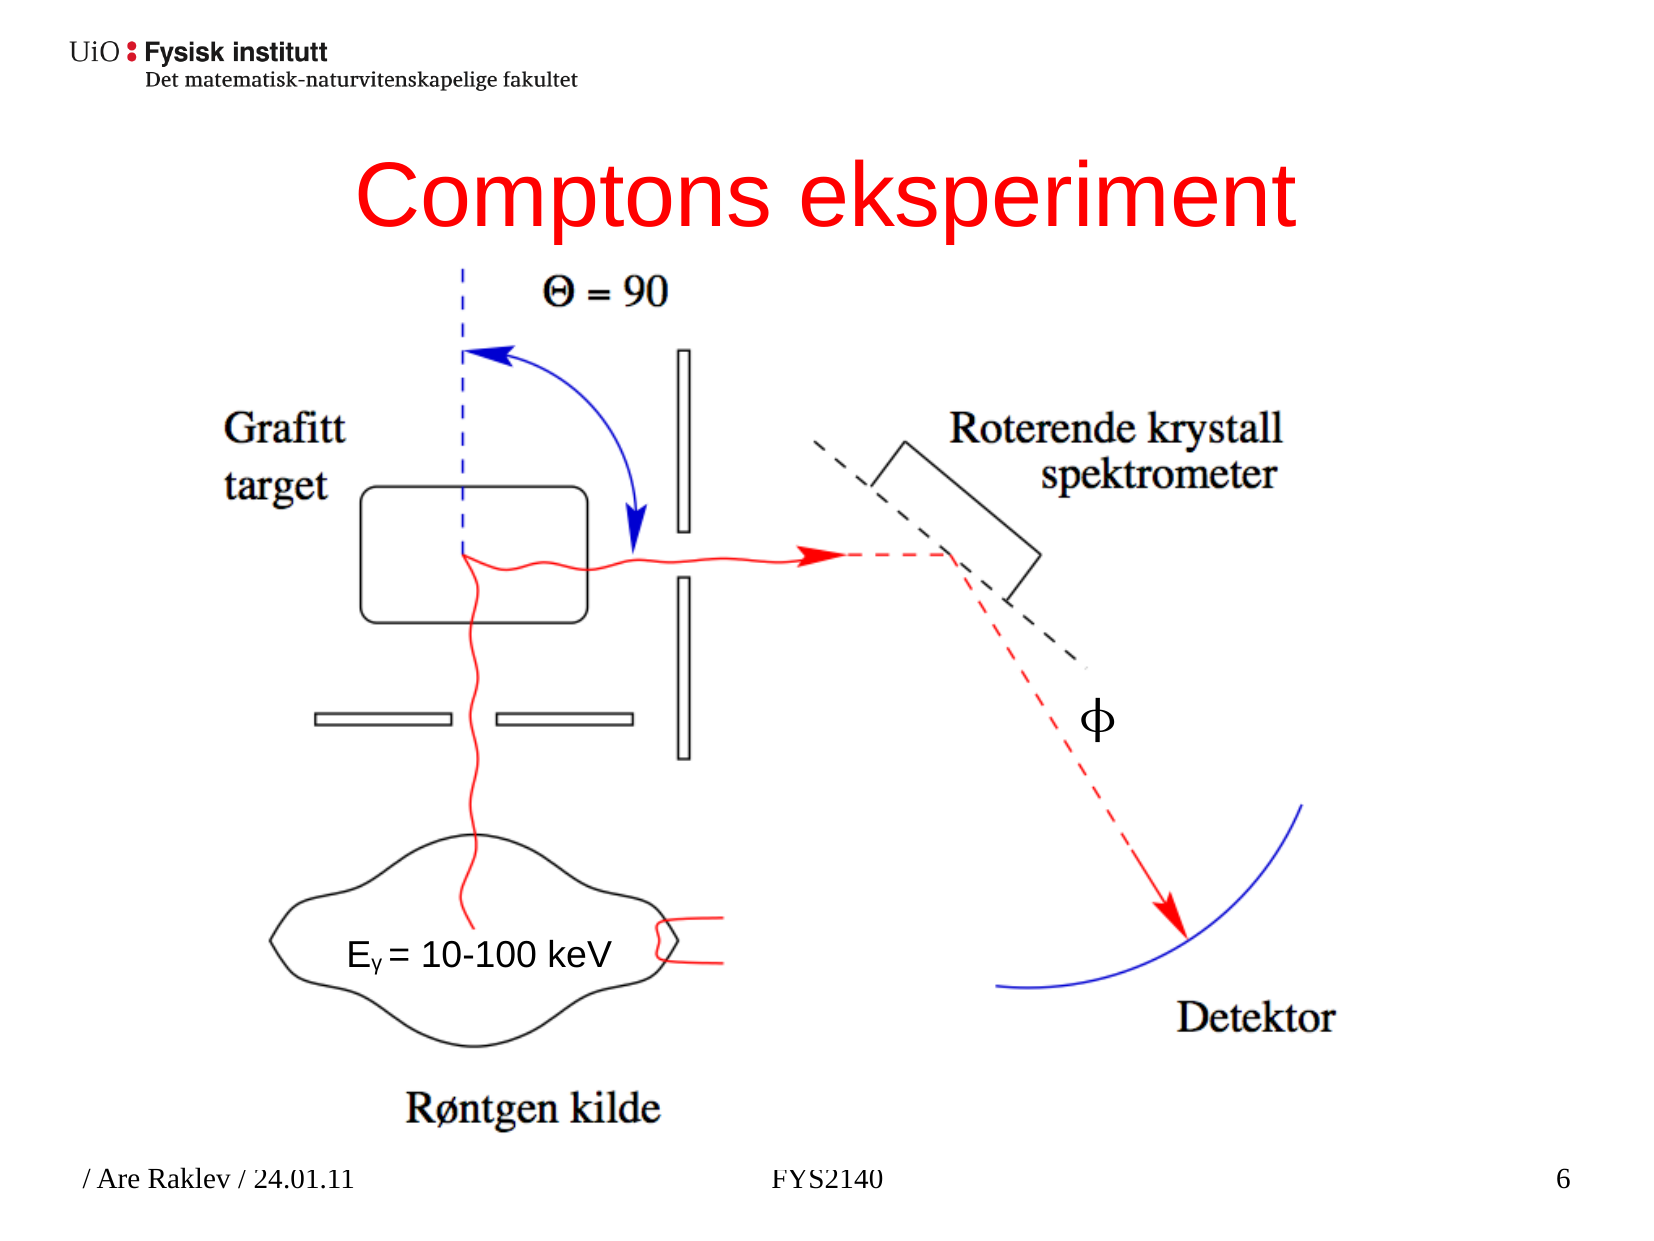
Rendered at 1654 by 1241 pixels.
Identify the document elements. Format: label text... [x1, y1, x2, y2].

text_box Eγ = 10-100 keV [331, 926, 632, 996]
picture [68, 37, 581, 93]
title Comptons eksperiment [82, 90, 1571, 298]
picture [201, 253, 1453, 1170]
chart [1071, 682, 1123, 749]
